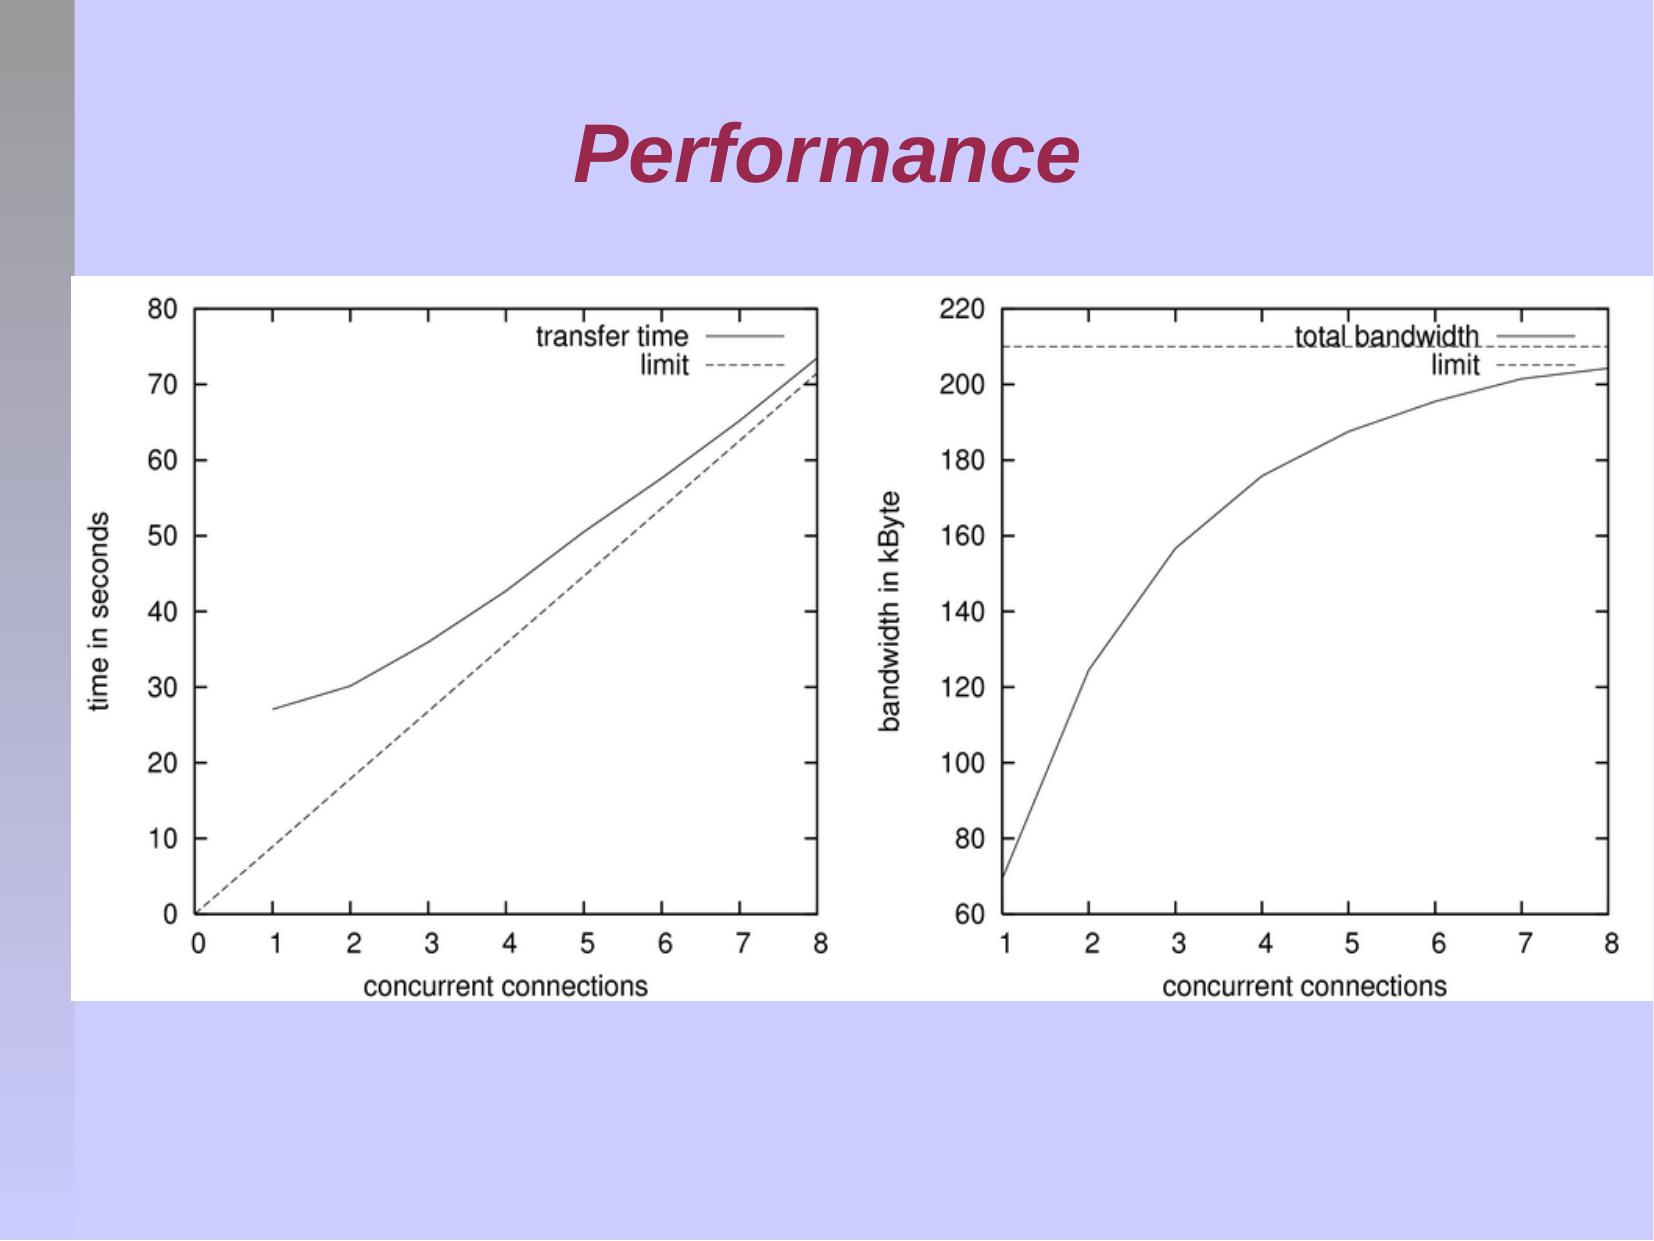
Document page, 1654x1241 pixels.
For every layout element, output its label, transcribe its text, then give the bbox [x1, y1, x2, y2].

picture [71, 276, 1653, 1001]
title Performance [121, 49, 1534, 257]
